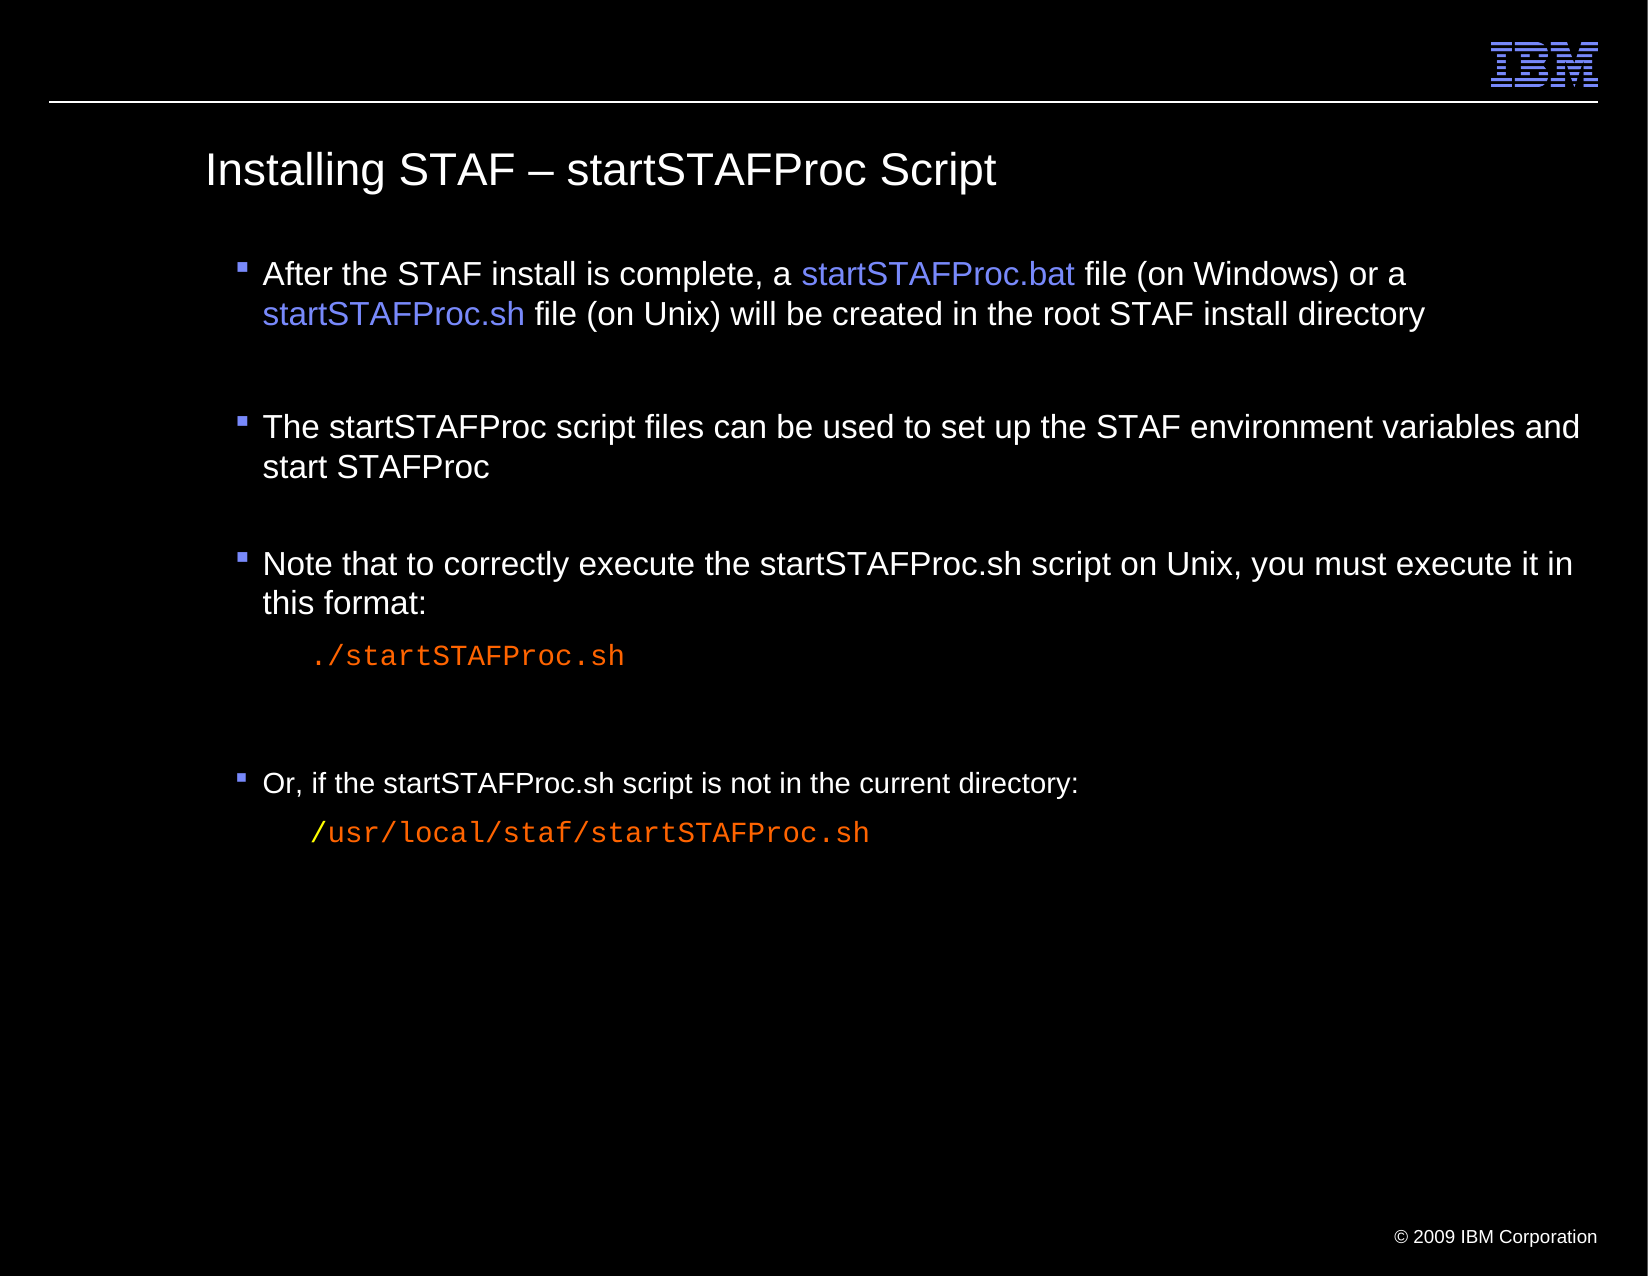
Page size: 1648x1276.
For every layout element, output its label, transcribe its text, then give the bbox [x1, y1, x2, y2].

picture [1491, 42, 1598, 87]
title Installing STAF – startSTAFProc Script [188, 137, 1648, 231]
text_box After the STAF install is complete, a startSTAFProc.bat file (on Windows) or a startSTAFProc.sh file (on Unix) will be created in the root STAF install directory The startSTAFProc script files can be used to set up the STAF environment variables and start STAFProc Note that to correctly execute the startSTAFProc.sh script on Unix, you must execute it in this format: ./startSTAFProc.sh Or, if the startSTAFProc.sh script is not in the current directory: /usr/local/staf/startSTAFProc.sh [235, 252, 1599, 899]
